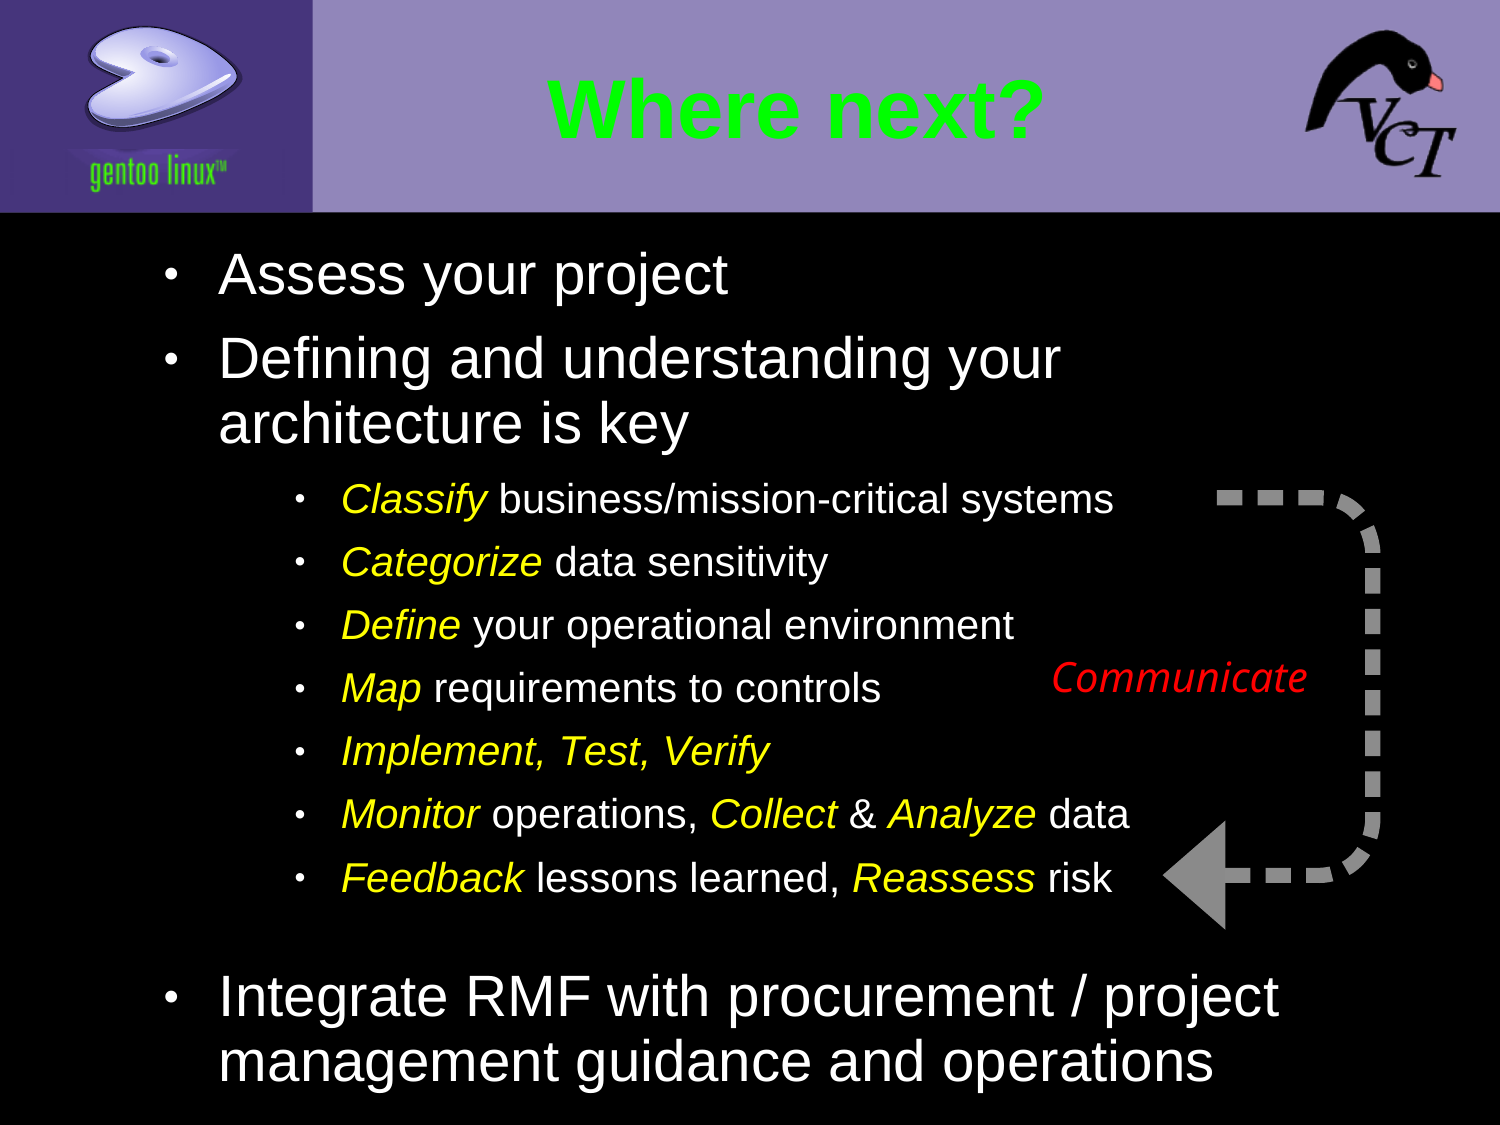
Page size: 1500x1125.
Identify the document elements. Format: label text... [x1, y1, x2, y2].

picture [1292, 21, 1471, 189]
list Assess your project Defining and understanding your architecture is key Classify business/mission-critical systems Categorize data sensitivity Define your operational environment Map requirements to controls Implement, Test, Verify Monitor operations, Collect & Analyze data Feedback lessons learned, Reassess risk Integrate RMF with procurement / project management guidance and operations [97, 241, 1343, 1095]
picture [1151, 475, 1400, 941]
title Where next? [324, 12, 1271, 201]
text_box Communicate [1050, 642, 1348, 722]
picture [0, 149, 300, 195]
